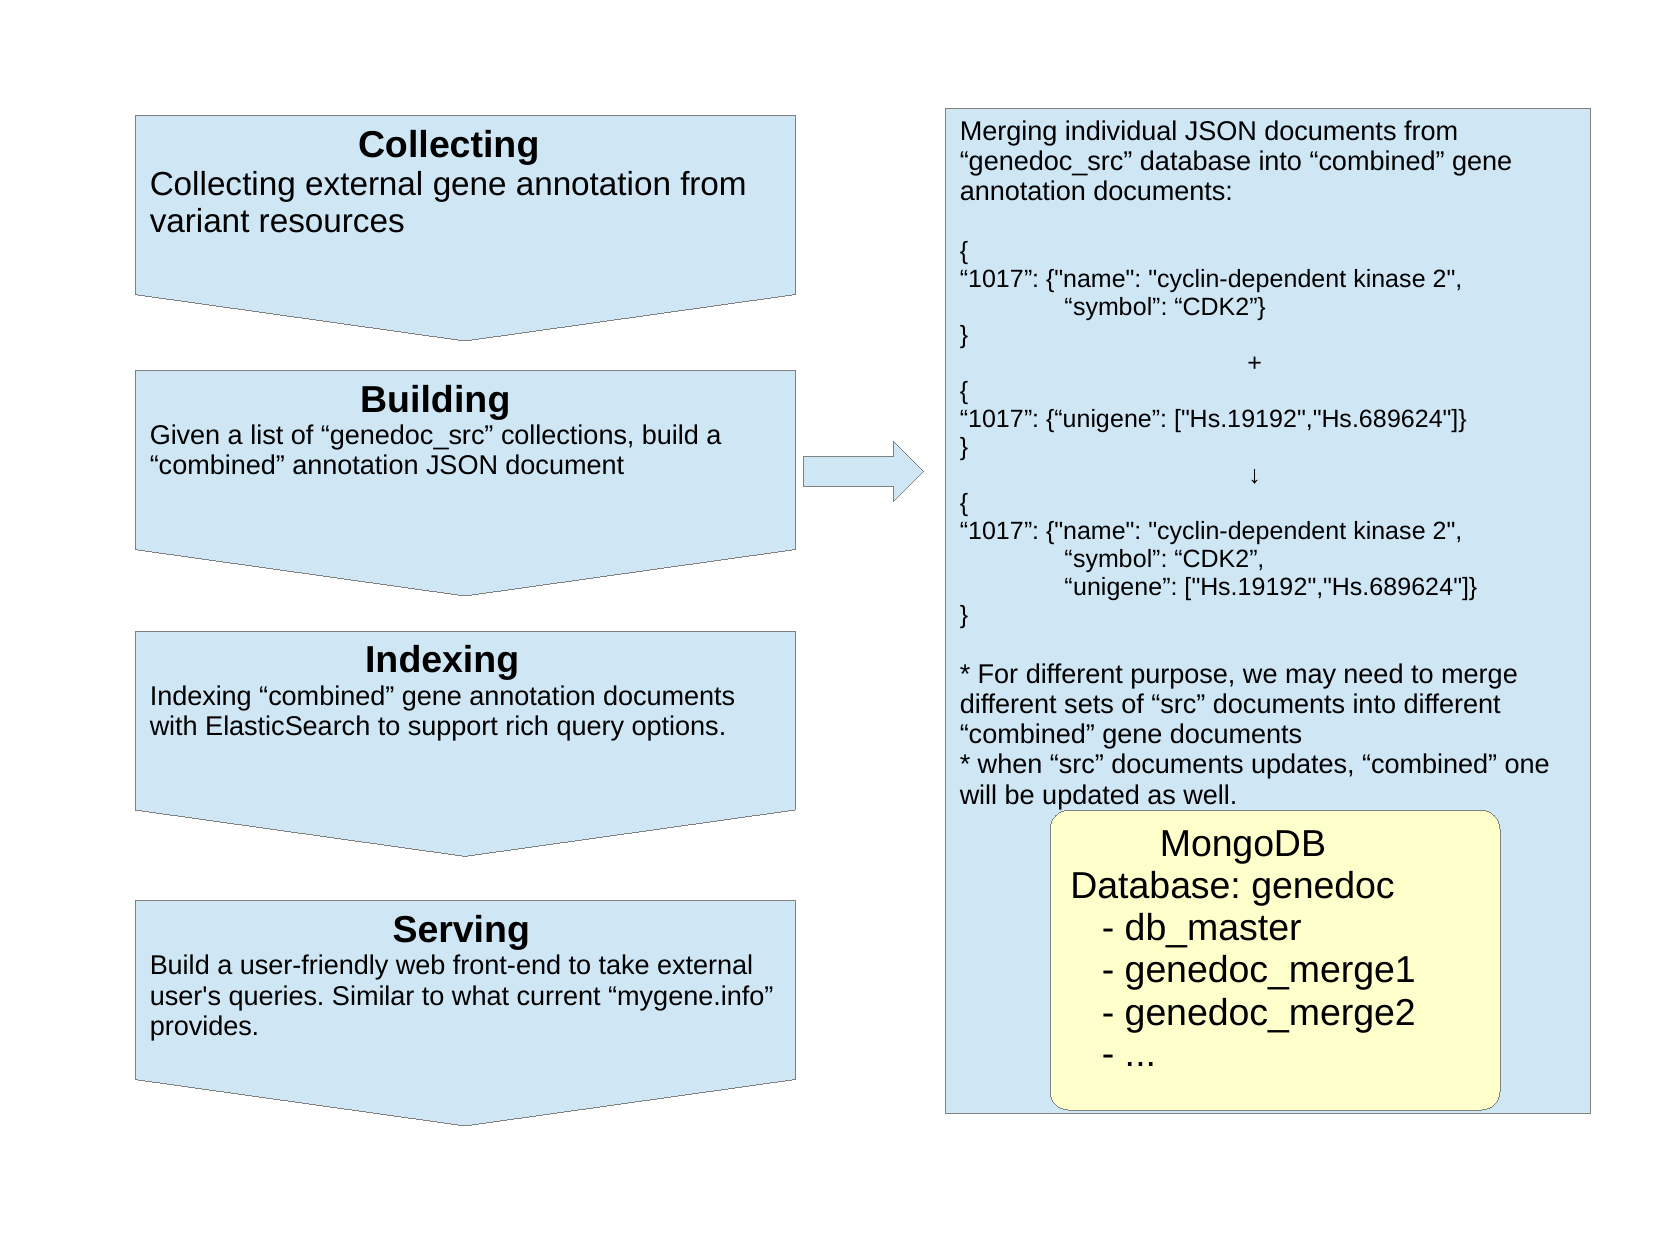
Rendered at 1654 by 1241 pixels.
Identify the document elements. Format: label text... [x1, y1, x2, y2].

text_box Merging individual JSON documents from “genedoc_src” database into “combined” gene annotation documents: { “1017”: {"name": "cyclin-dependent kinase 2", “symbol”: “CDK2”} } + { “1017”: {“unigene”: ["Hs.19192","Hs.689624"]} } ↓ { “1017”: {"name": "cyclin-dependent kinase 2", “symbol”: “CDK2”, “unigene”: ["Hs.19192","Hs.689624"]} } * For different purpose, we may need to merge different sets of “src” documents into different “combined” gene documents * when “src” documents updates, “combined” one will be updated as well. [945, 108, 1591, 1114]
text_box Serving Build a user-friendly web front-end to take external user's queries. Similar to what current “mygene.info” provides. [135, 900, 796, 1126]
text_box MongoDB Database: genedoc - db_master - genedoc_merge1 - genedoc_merge2 - ... [1050, 810, 1501, 1111]
text_box [803, 441, 924, 502]
text_box Collecting Collecting external gene annotation from variant resources [135, 115, 796, 341]
text_box Building Given a list of “genedoc_src” collections, build a “combined” annotation JSON document [135, 370, 796, 596]
text_box Indexing Indexing “combined” gene annotation documents with ElasticSearch to support rich query options. [135, 631, 796, 857]
